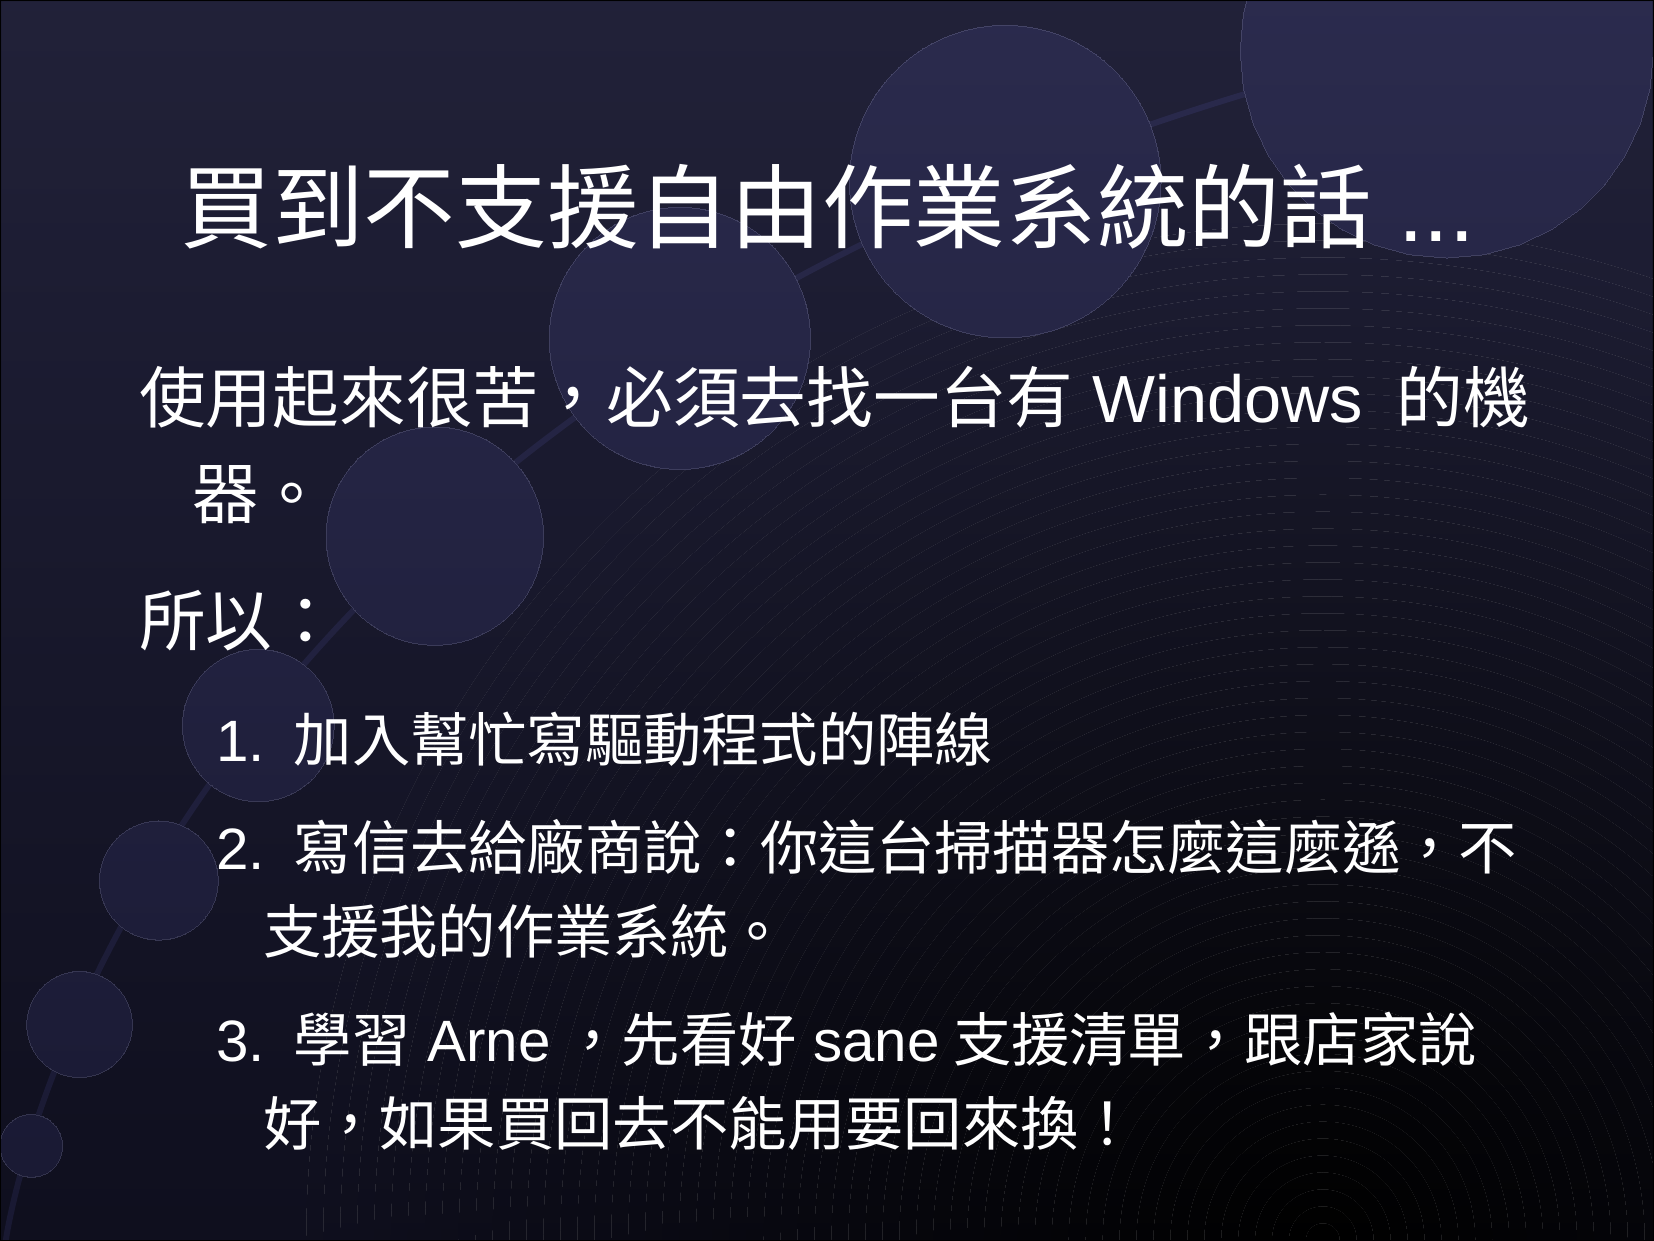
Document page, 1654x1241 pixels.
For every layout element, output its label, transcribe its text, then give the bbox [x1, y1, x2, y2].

title 買到不支援自由作業系統的話... [121, 102, 1534, 311]
list 使用起來很苦，必須去找一台有Windows 的機器。 所以： 1. 加入幫忙寫驅動程式的陣線 2. 寫信去給廠商說：你這台掃描器怎麼這麼遜，不支援我的作業系統。 3. 學習Arne，先看好sane支援清單，跟店家說好，如果買回去不能用要回來換！ [121, 344, 1534, 1127]
